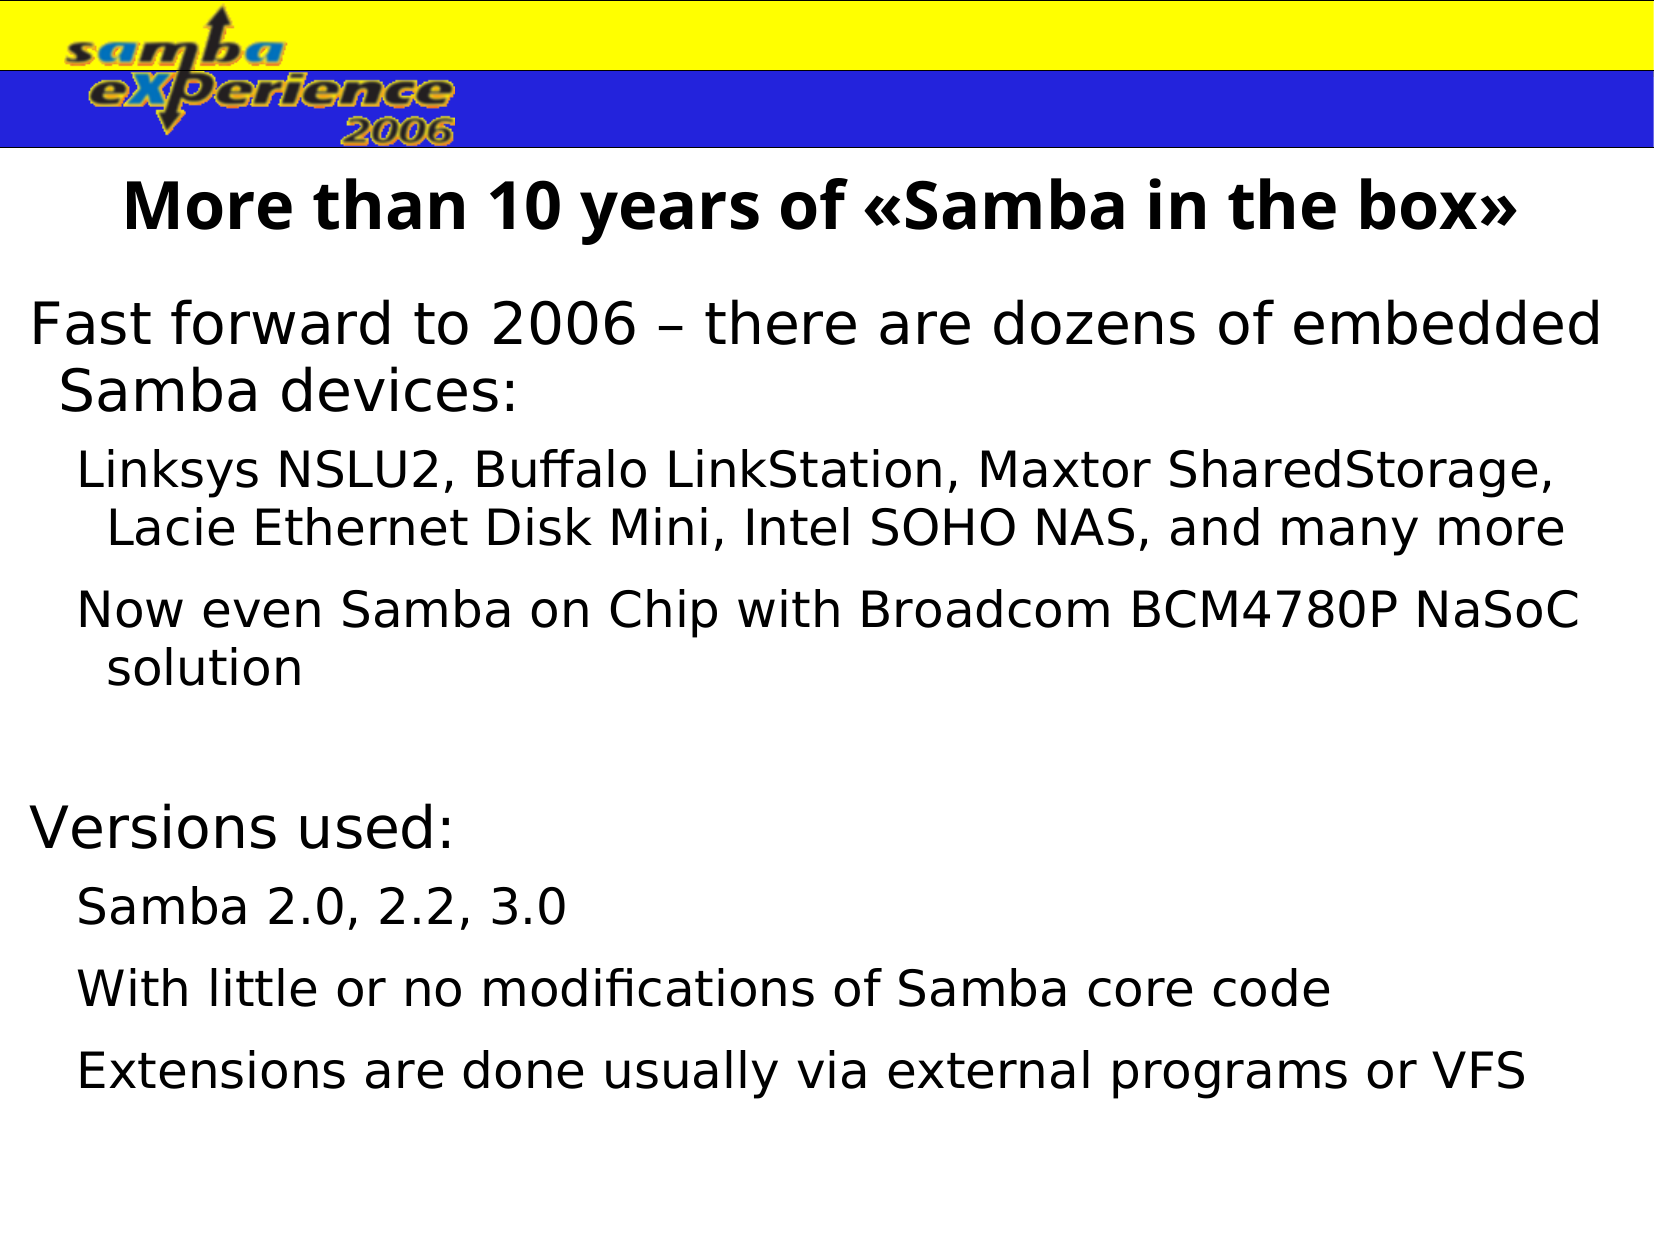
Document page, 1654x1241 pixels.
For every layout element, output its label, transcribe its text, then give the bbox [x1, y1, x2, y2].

picture [64, 2, 455, 70]
picture [64, 148, 76, 154]
list Fast forward to 2006 – there are dozens of embedded Samba devices: Linksys NSLU2, Buffalo LinkStation, Maxtor SharedStorage, Lacie Ethernet Disk Mini, Intel SOHO NAS, and many more Now even Samba on Chip with Broadcom BCM4780P NaSoC solution Versions used: Samba 2.0, 2.2, 3.0 With little or no modifications of Samba core code Extensions are done usually via external programs or VFS [29, 290, 1654, 1109]
picture [64, 71, 455, 147]
title More than 10 years of «Samba in the box» [76, 99, 1565, 290]
